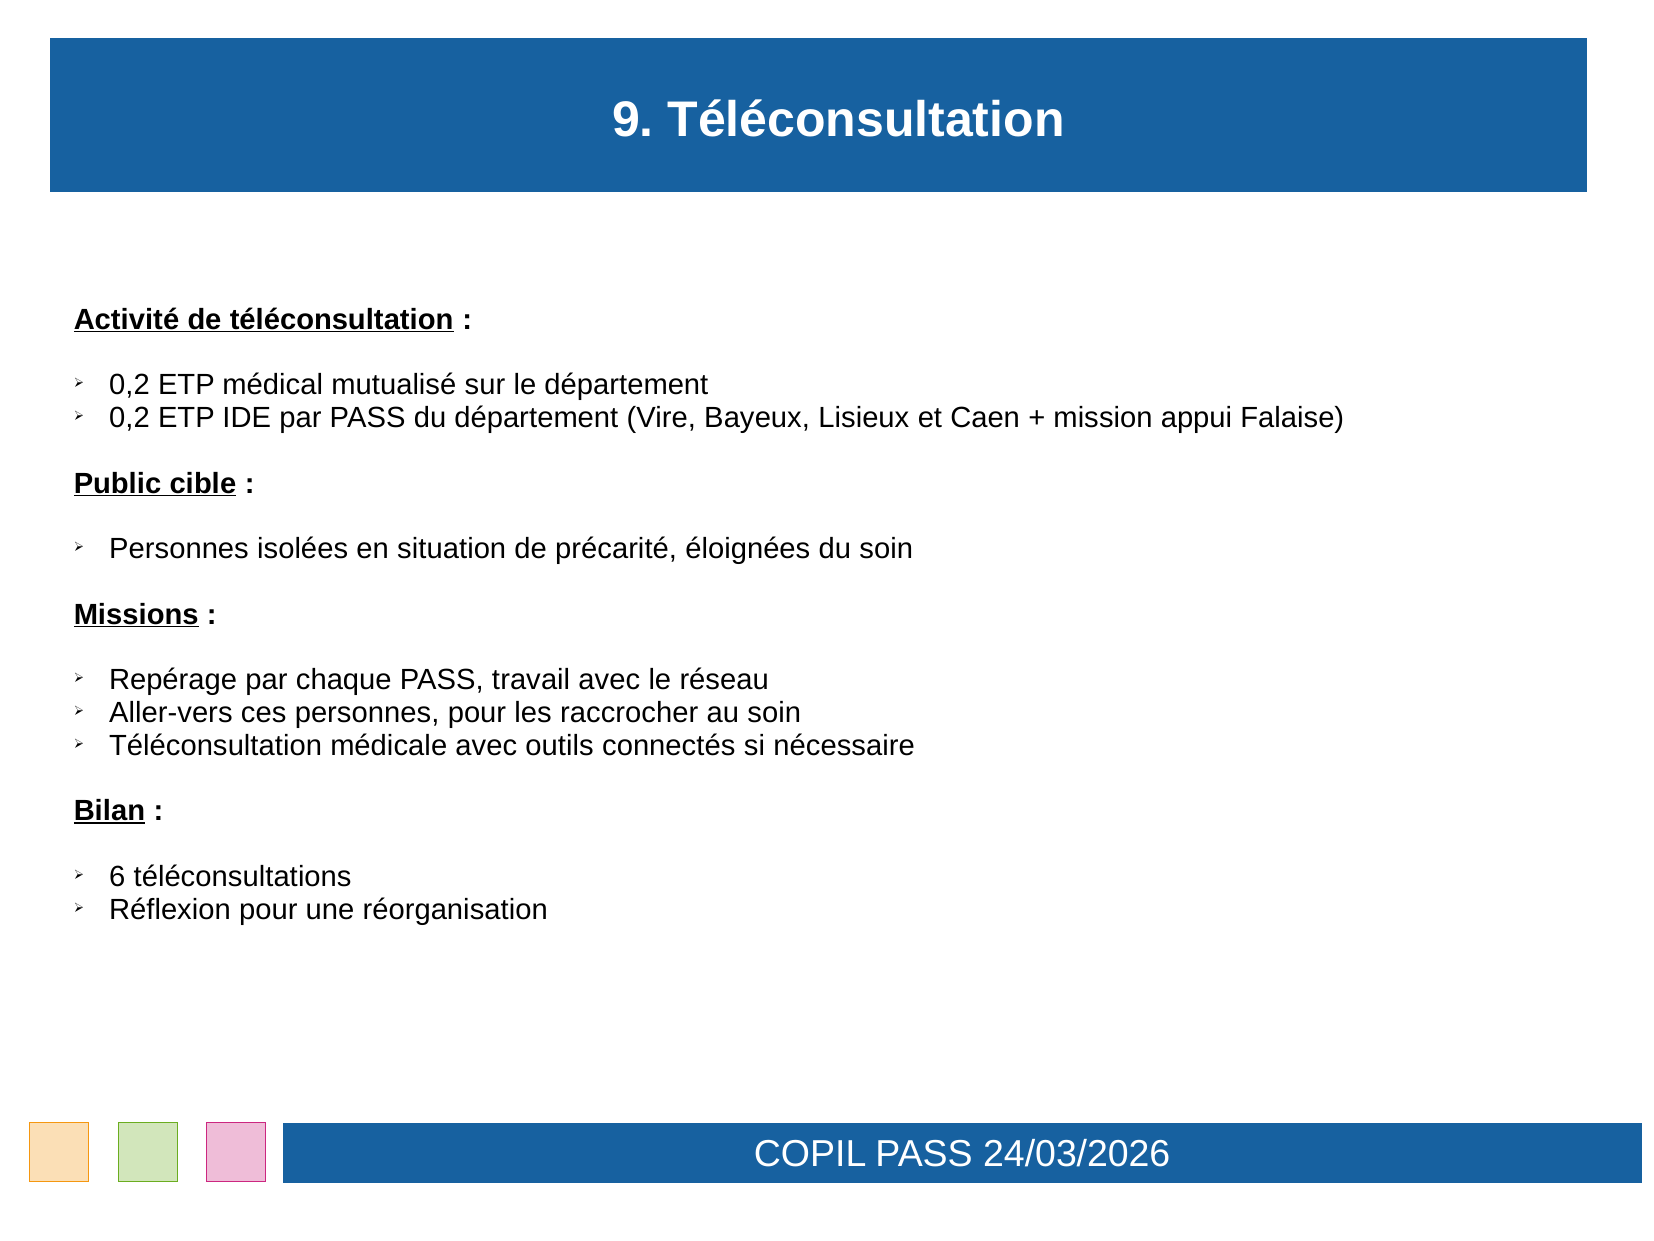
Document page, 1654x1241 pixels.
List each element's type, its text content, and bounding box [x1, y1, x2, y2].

text_box Activité de téléconsultation : 0,2 ETP médical mutualisé sur le département 0,2 ETP IDE par PASS du département (Vire, Bayeux, Lisieux et Caen + mission appui Falaise) Public cible : Personnes isolées en situation de précarité, éloignées du soin Missions : Repérage par chaque PASS, travail avec le réseau Aller-vers ces personnes, pour les raccrocher au soin Téléconsultation médicale avec outils connectés si nécessaire Bilan : 6 téléconsultations Réflexion pour une réorganisation [59, 295, 1595, 945]
text_box [29, 1122, 89, 1182]
title 9. Téléconsultation [70, 50, 1607, 188]
text_box COPIL PASS 24/03/2026 [283, 1123, 1642, 1183]
text_box [50, 38, 1587, 192]
text_box [118, 1122, 178, 1182]
text_box [206, 1122, 266, 1182]
